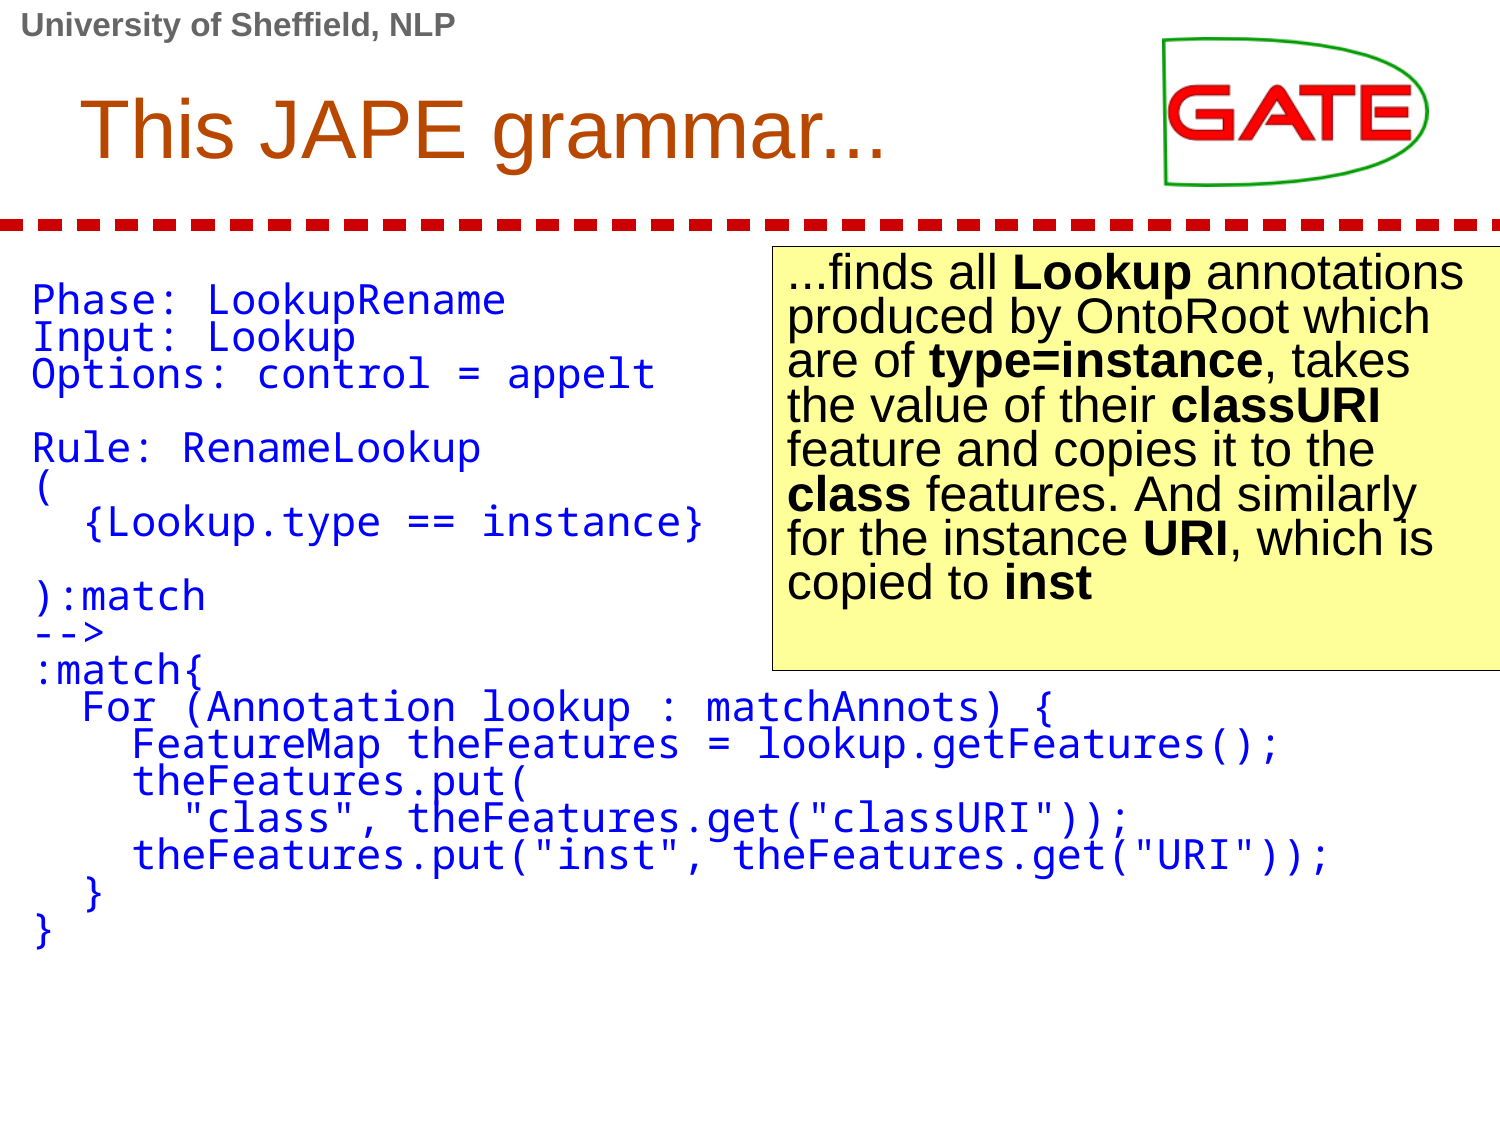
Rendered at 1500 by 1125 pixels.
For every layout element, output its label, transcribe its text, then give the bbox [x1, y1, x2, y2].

title This JAPE grammar... [79, 62, 1149, 197]
text_box Phase: LookupRename Input: Lookup Options: control = appelt Rule: RenameLookup ( {Lookup.type == instance} ):match --> :match{ For (Annotation lookup : matchAnnots) { FeatureMap theFeatures = lookup.getFeatures(); theFeatures.put( "class", theFeatures.get("classURI")); theFeatures.put("inst", theFeatures.get("URI")); } } [16, 278, 1487, 1053]
text_box ...finds all Lookup annotations produced by OntoRoot which are of type=instance, takes the value of their classURI feature and copies it to the class features. And similarly for the instance URI, which is copied to inst [772, 246, 1500, 671]
picture [1162, 37, 1429, 187]
